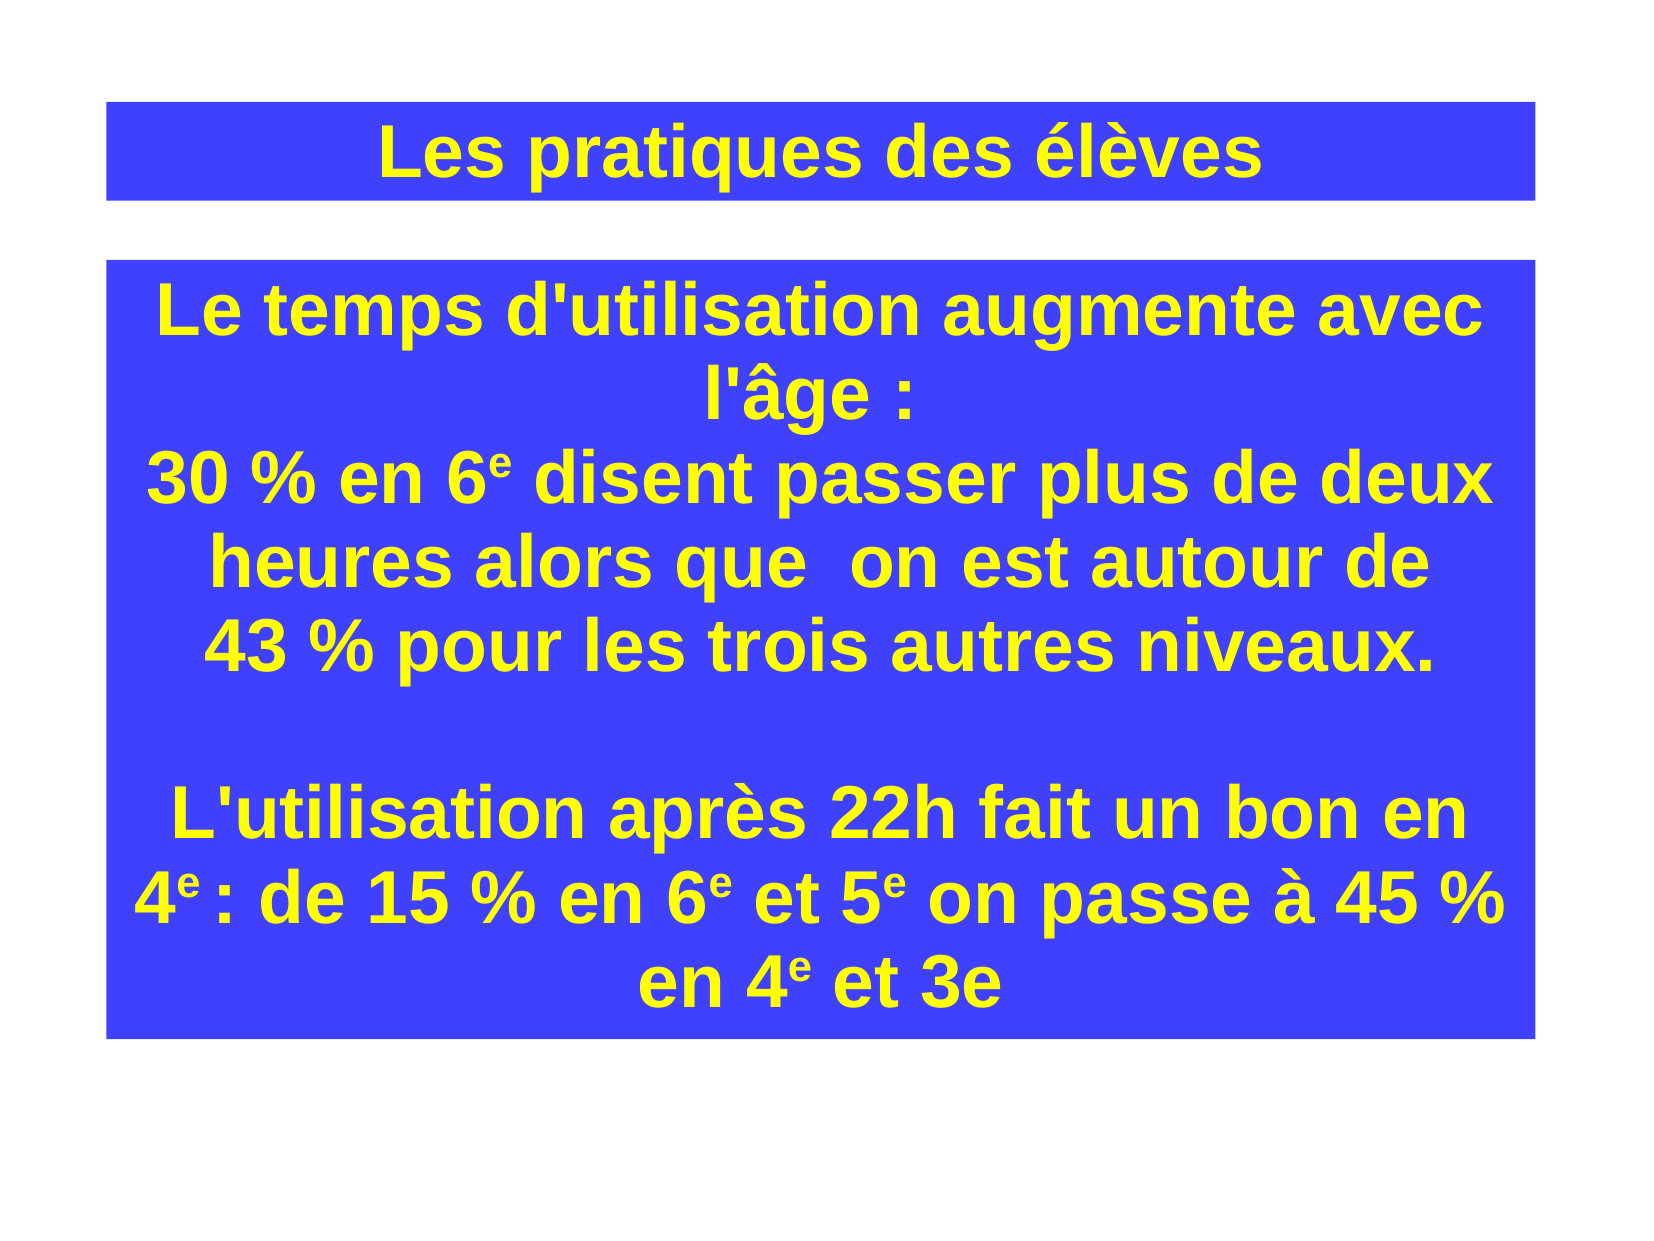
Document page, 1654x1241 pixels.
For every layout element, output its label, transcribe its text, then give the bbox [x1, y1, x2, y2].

text_box Le temps d'utilisation augmente avec l'âge : 30 % en 6e disent passer plus de deux heures alors que on est autour de 43 % pour les trois autres niveaux. L'utilisation après 22h fait un bon en 4e : de 15 % en 6e et 5e on passe à 45 % en 4e et 3e [106, 259, 1536, 1040]
text_box Les pratiques des élèves [106, 101, 1536, 201]
